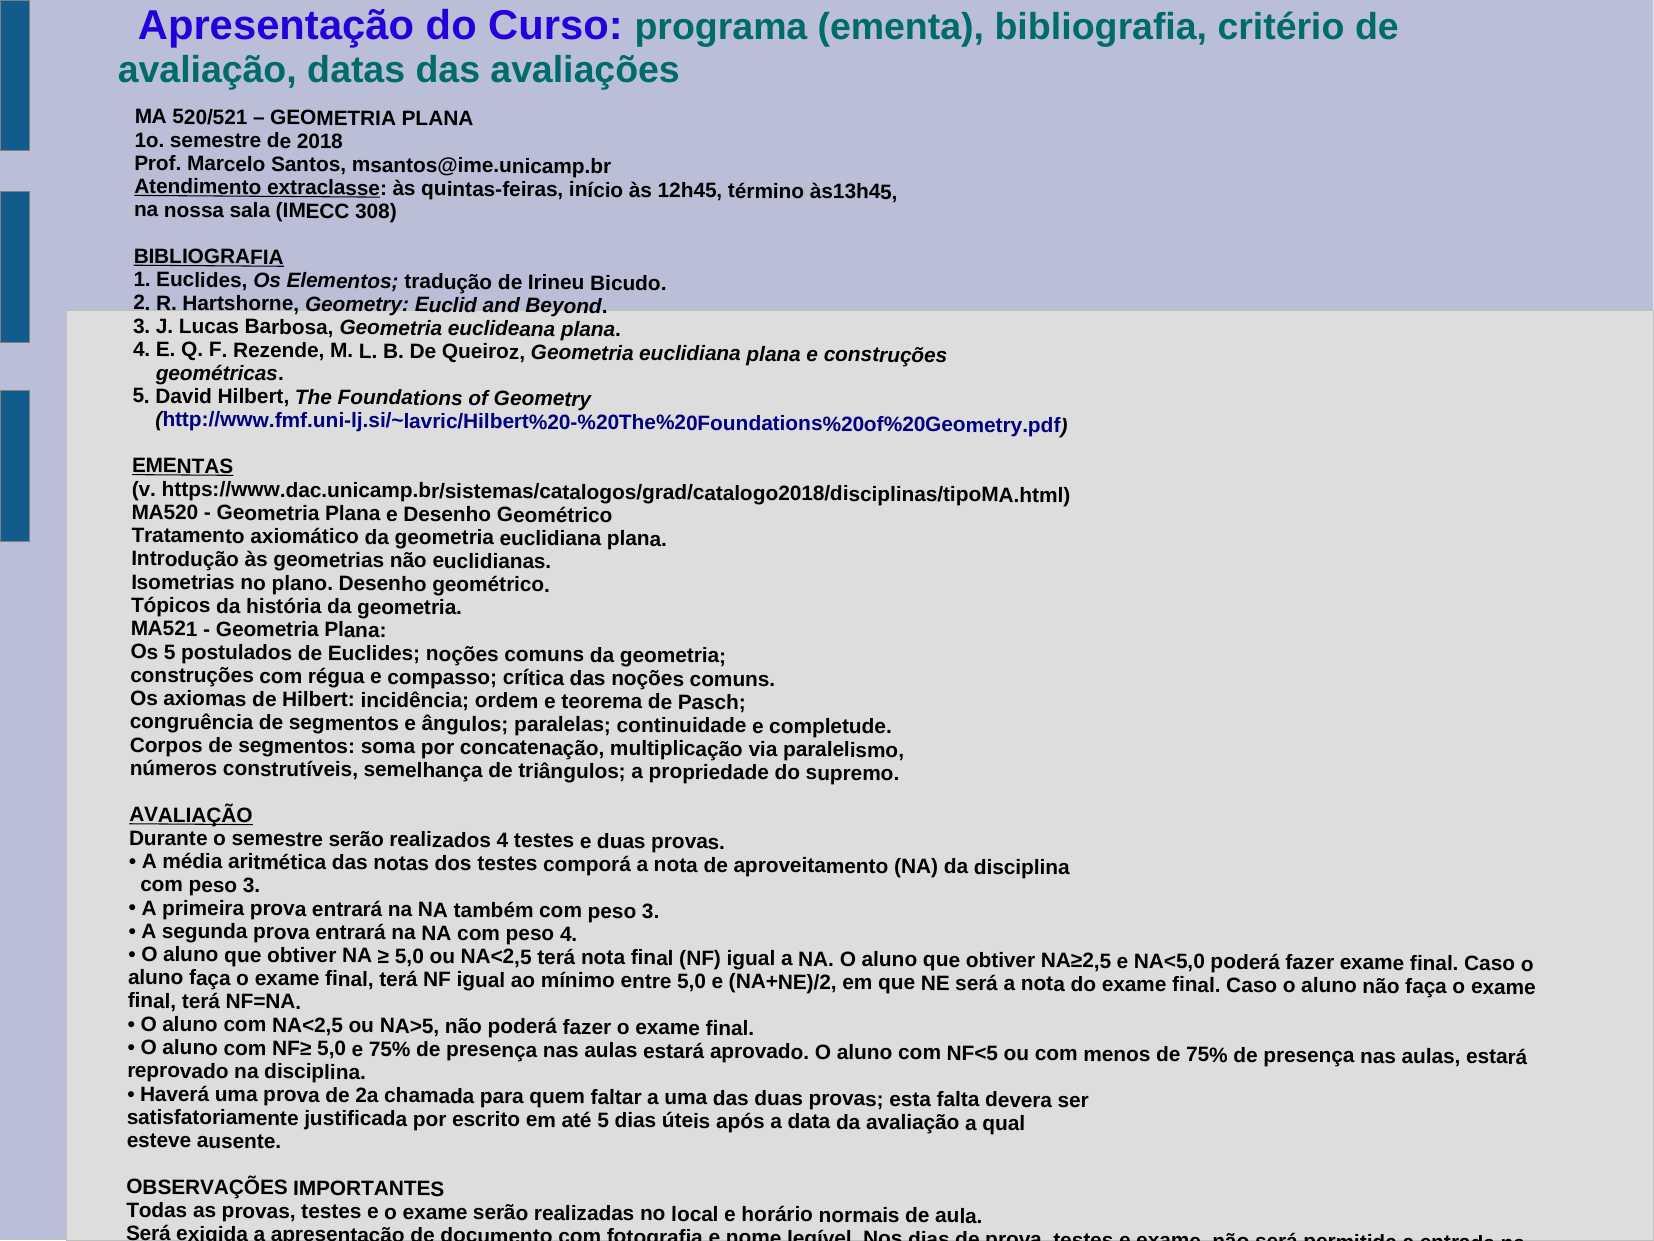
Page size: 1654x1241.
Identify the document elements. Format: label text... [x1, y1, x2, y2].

title Apresentação do Curso: programa (ementa), bibliografia, critério de avaliação, datas das avaliações [117, 0, 1531, 151]
list MA 520/521 – GEOMETRIA PLANA 1o. semestre de 2018 Prof. Marcelo Santos, msantos@ime.unicamp.br Atendimento extraclasse: às quintas-feiras, início às 12h45, término às13h45, na nossa sala (IMECC 308) BIBLIOGRAFIA 1. Euclides, Os Elementos; tradução de Irineu Bicudo. 2. R. Hartshorne, Geometry: Euclid and Beyond. 3. J. Lucas Barbosa, Geometria euclideana plana. 4. E. Q. F. Rezende, M. L. B. De Queiroz, Geometria euclidiana plana e construções geométricas. 5. David Hilbert, The Foundations of Geometry (http://www.fmf.uni-lj.si/~lavric/Hilbert%20-%20The%20Foundations%20of%20Geometry.pdf) EMENTAS (v. https://www.dac.unicamp.br/sistemas/catalogos/grad/catalogo2018/disciplinas/tipoMA.html) MA520 - Geometria Plana e Desenho Geométrico Tratamento axiomático da geometria euclidiana plana. Introdução às geometrias não euclidianas. Isometrias no plano. Desenho geométrico. Tópicos da história da geometria. MA521 - Geometria Plana: Os 5 postulados de Euclides; noções comuns da geometria; construções com régua e compasso; crítica das noções comuns. Os axiomas de Hilbert: incidência; ordem e teorema de Pasch; congruência de segmentos e ângulos; paralelas; continuidade e completude. Corpos de segmentos: soma por concatenação, multiplicação via paralelismo, números construtíveis, semelhança de triângulos; a propriedade do supremo. AVALIAÇÃO Durante o semestre serão realizados 4 testes e duas provas. • A média aritmética das notas dos testes comporá a nota de aproveitamento (NA) da disciplina com peso 3. • A primeira prova entrará na NA também com peso 3. • A segunda prova entrará na NA com peso 4. • O aluno que obtiver NA ≥ 5,0 ou NA<2,5 terá nota final (NF) igual a NA. O aluno que obtiver NA≥2,5 e NA<5,0 poderá fazer exame final. Caso o aluno faça o exame final, terá NF igual ao mínimo entre 5,0 e (NA+NE)/2, em que NE será a nota do exame final. Caso o aluno não faça o exame final, terá NF=NA. • O aluno com NA<2,5 ou NA>5, não poderá fazer o exame final. • O aluno com NF≥ 5,0 e 75% de presença nas aulas estará aprovado. O aluno com NF<5 ou com menos de 75% de presença nas aulas, estará reprovado na disciplina. • Haverá uma prova de 2a chamada para quem faltar a uma das duas provas; esta falta devera ser satisfatoriamente justificada por escrito em até 5 dias úteis após a data da avaliação a qual esteve ausente. OBSERVAÇÕES IMPORTANTES Todas as provas, testes e o exame serão realizadas no local e horário normais de aula. Será exigida a apresentação de documento com fotografia e nome legível. Nos dias de prova, testes e exame, não será permitida a entrada na sala de aula após meia hora do início da prova, nem será permitida a saída da sala antes de meia hora após o início da mesma. Para aprovação exige-se que o aluno compareça a, no mínimo, 75% das aulas ministradas. Datas dos testes e das provas: Testes: 13/3, 03/4, 15/5, 12/6; Provas: 24/4, 03/7; 2a. chamada: 05/7; Exame final: 10/7. [126, 105, 1568, 1241]
